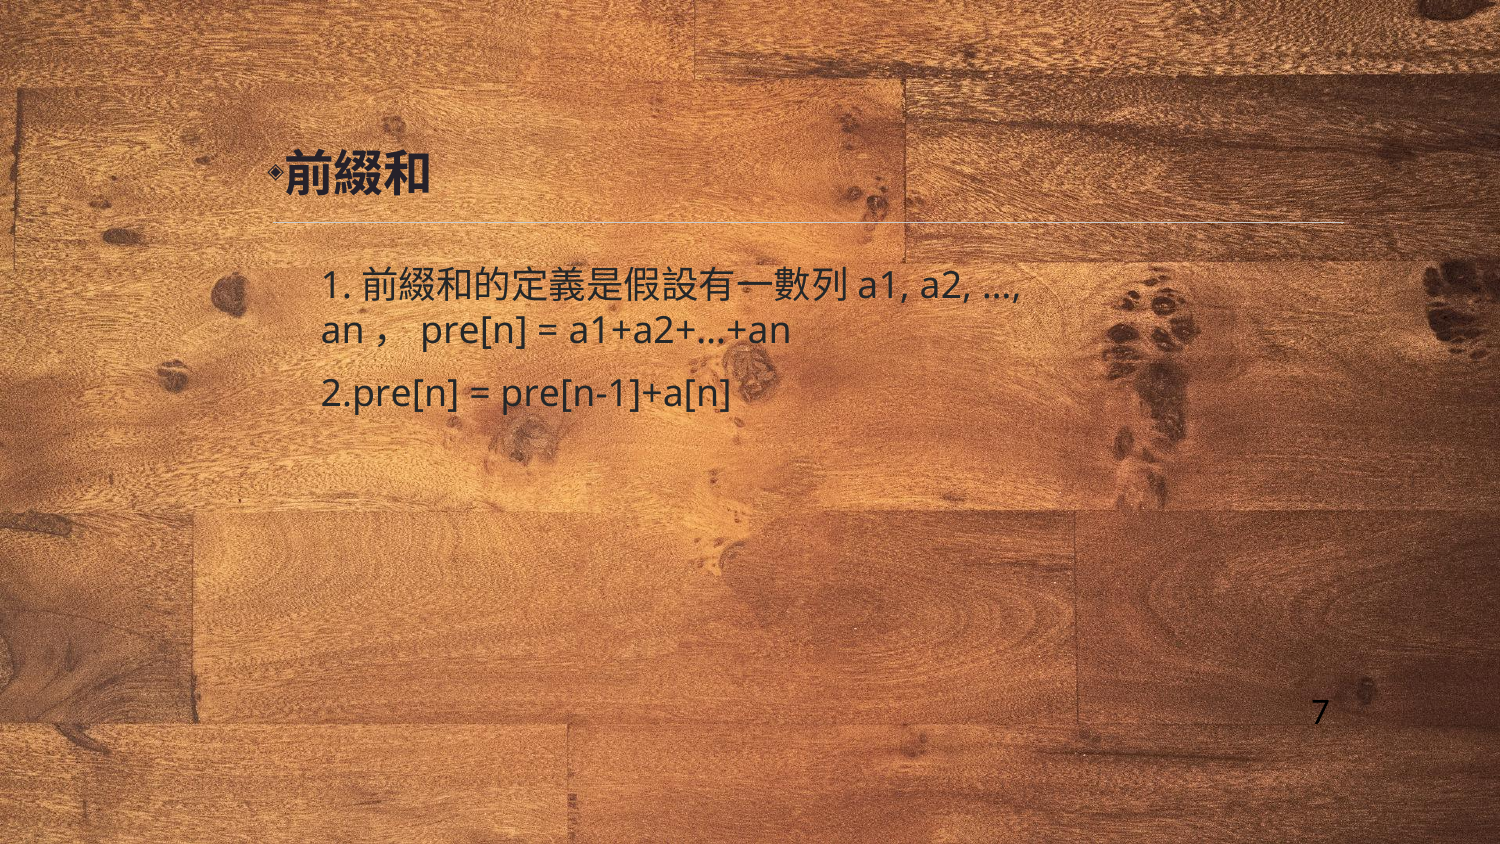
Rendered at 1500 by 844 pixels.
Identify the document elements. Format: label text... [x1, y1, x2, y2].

text_box 1.前綴和的定義是假設有一數列a1, a2, …, an，pre[n] = a1+a2+…+an [306, 253, 1237, 358]
text_box 7 [1295, 672, 1386, 737]
list 前綴和 [252, 126, 1194, 216]
text_box 2.pre[n] = pre[n-1]+a[n] [306, 361, 1237, 421]
